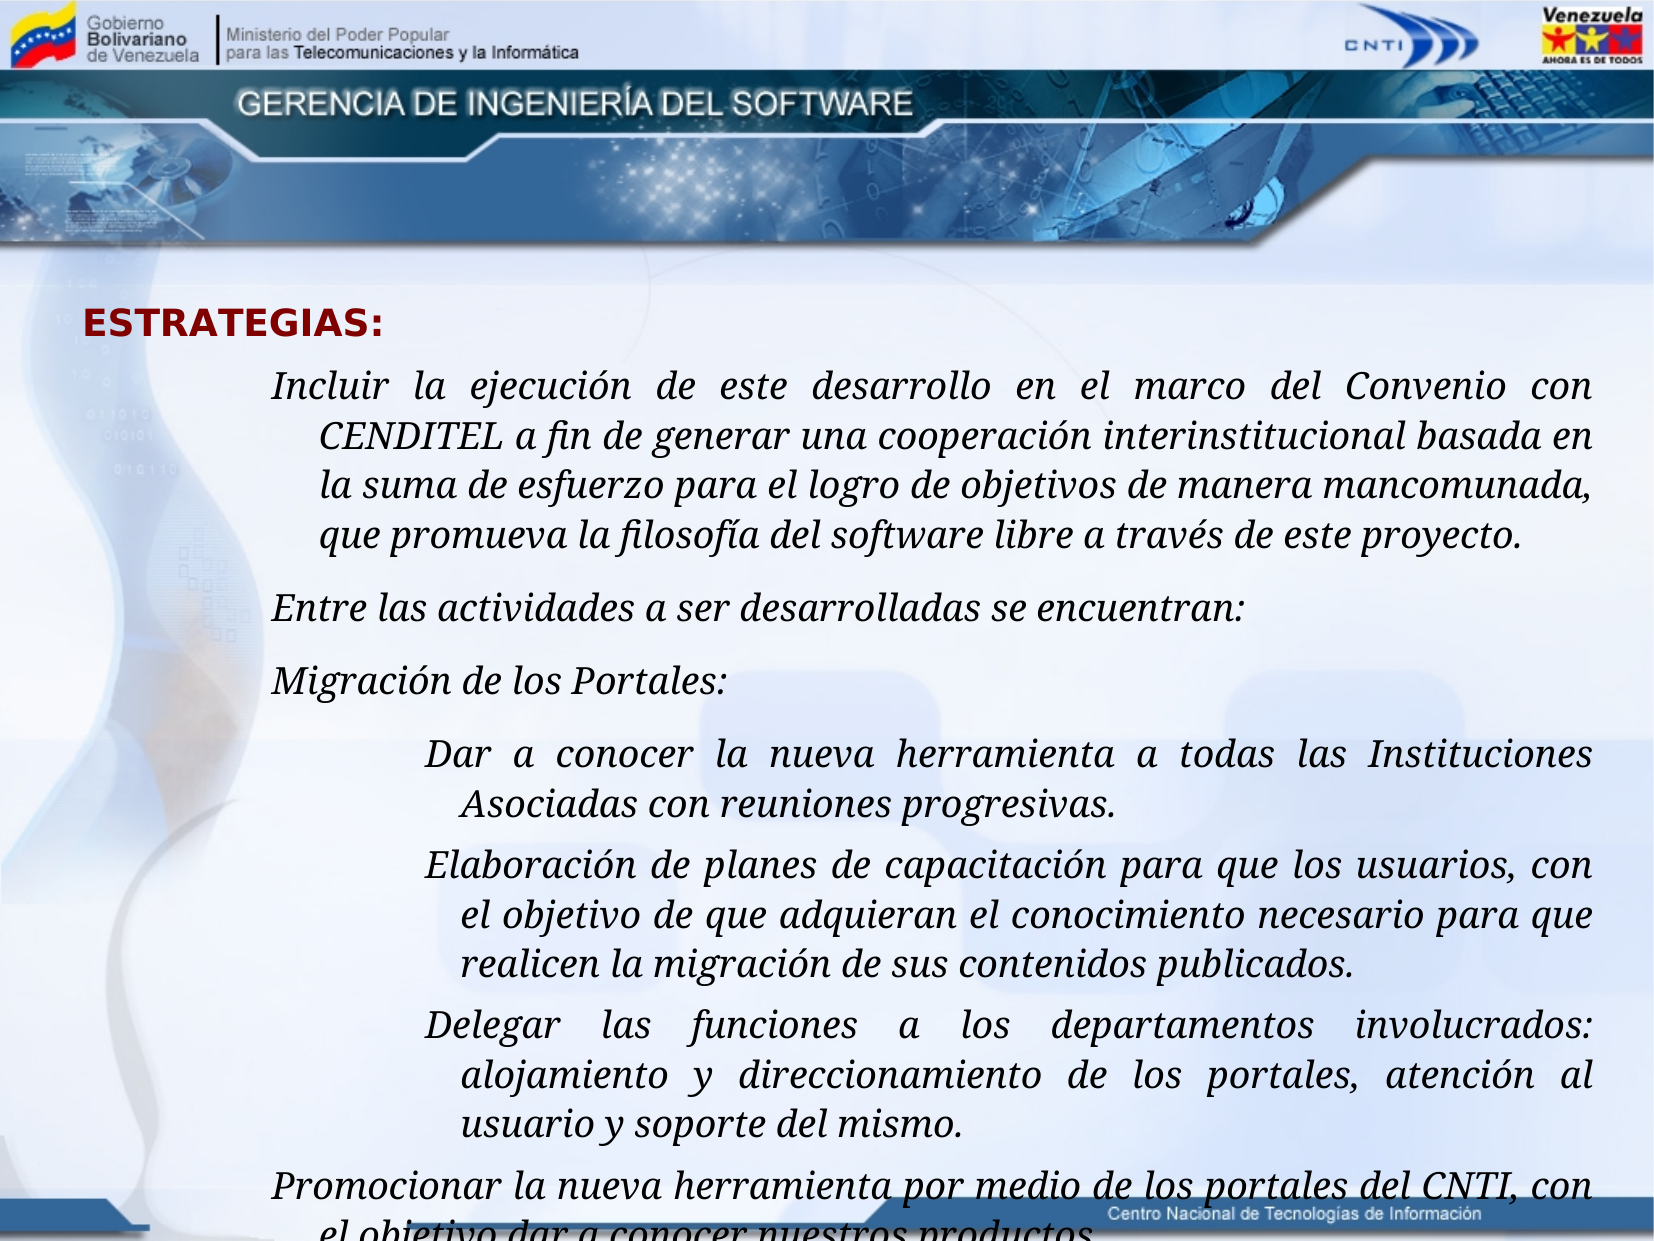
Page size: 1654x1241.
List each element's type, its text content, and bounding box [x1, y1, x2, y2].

picture [677, 1229, 687, 1241]
picture [983, 1229, 994, 1241]
picture [717, 1229, 725, 1238]
text_box ESTRATEGIAS: [5, 295, 981, 384]
picture [512, 1229, 523, 1241]
picture [417, 1229, 425, 1238]
picture [324, 1229, 332, 1238]
picture [533, 1229, 544, 1241]
picture [1060, 1229, 1070, 1241]
picture [874, 1229, 884, 1241]
list Incluir la ejecución de este desarrollo en el marco del Convenio con CENDITEL a fin de generar una cooperación interinstitucional basada en la suma de esfuerzo para el logro de objetivos de manera mancomunada, que promueva la filosofía del software libre a través de este proyecto. Entre las actividades a ser desarrolladas se encuentran: Migración de los Portales: Dar a conocer la nueva herramienta a todas las Instituciones Asociadas con reuniones progresivas. Elaboración de planes de capacitación para que los usuarios, con el objetivo de que adquieran el conocimiento necesario para que realicen la migración de sus contenidos publicados. Delegar las funciones a los departamentos involucrados: alojamiento y direccionamiento de los portales, atención al usuario y soporte del mismo. Promocionar la nueva herramienta por medio de los portales del CNTI, con el objetivo dar a conocer nuestros productos. [177, 279, 1595, 1123]
picture [655, 1230, 664, 1241]
picture [807, 1229, 815, 1238]
picture [582, 1229, 593, 1241]
picture [0, 0, 1654, 1241]
picture [962, 1229, 972, 1241]
picture [481, 1229, 491, 1241]
picture [633, 1229, 643, 1241]
picture [763, 1230, 772, 1241]
picture [364, 1229, 374, 1241]
